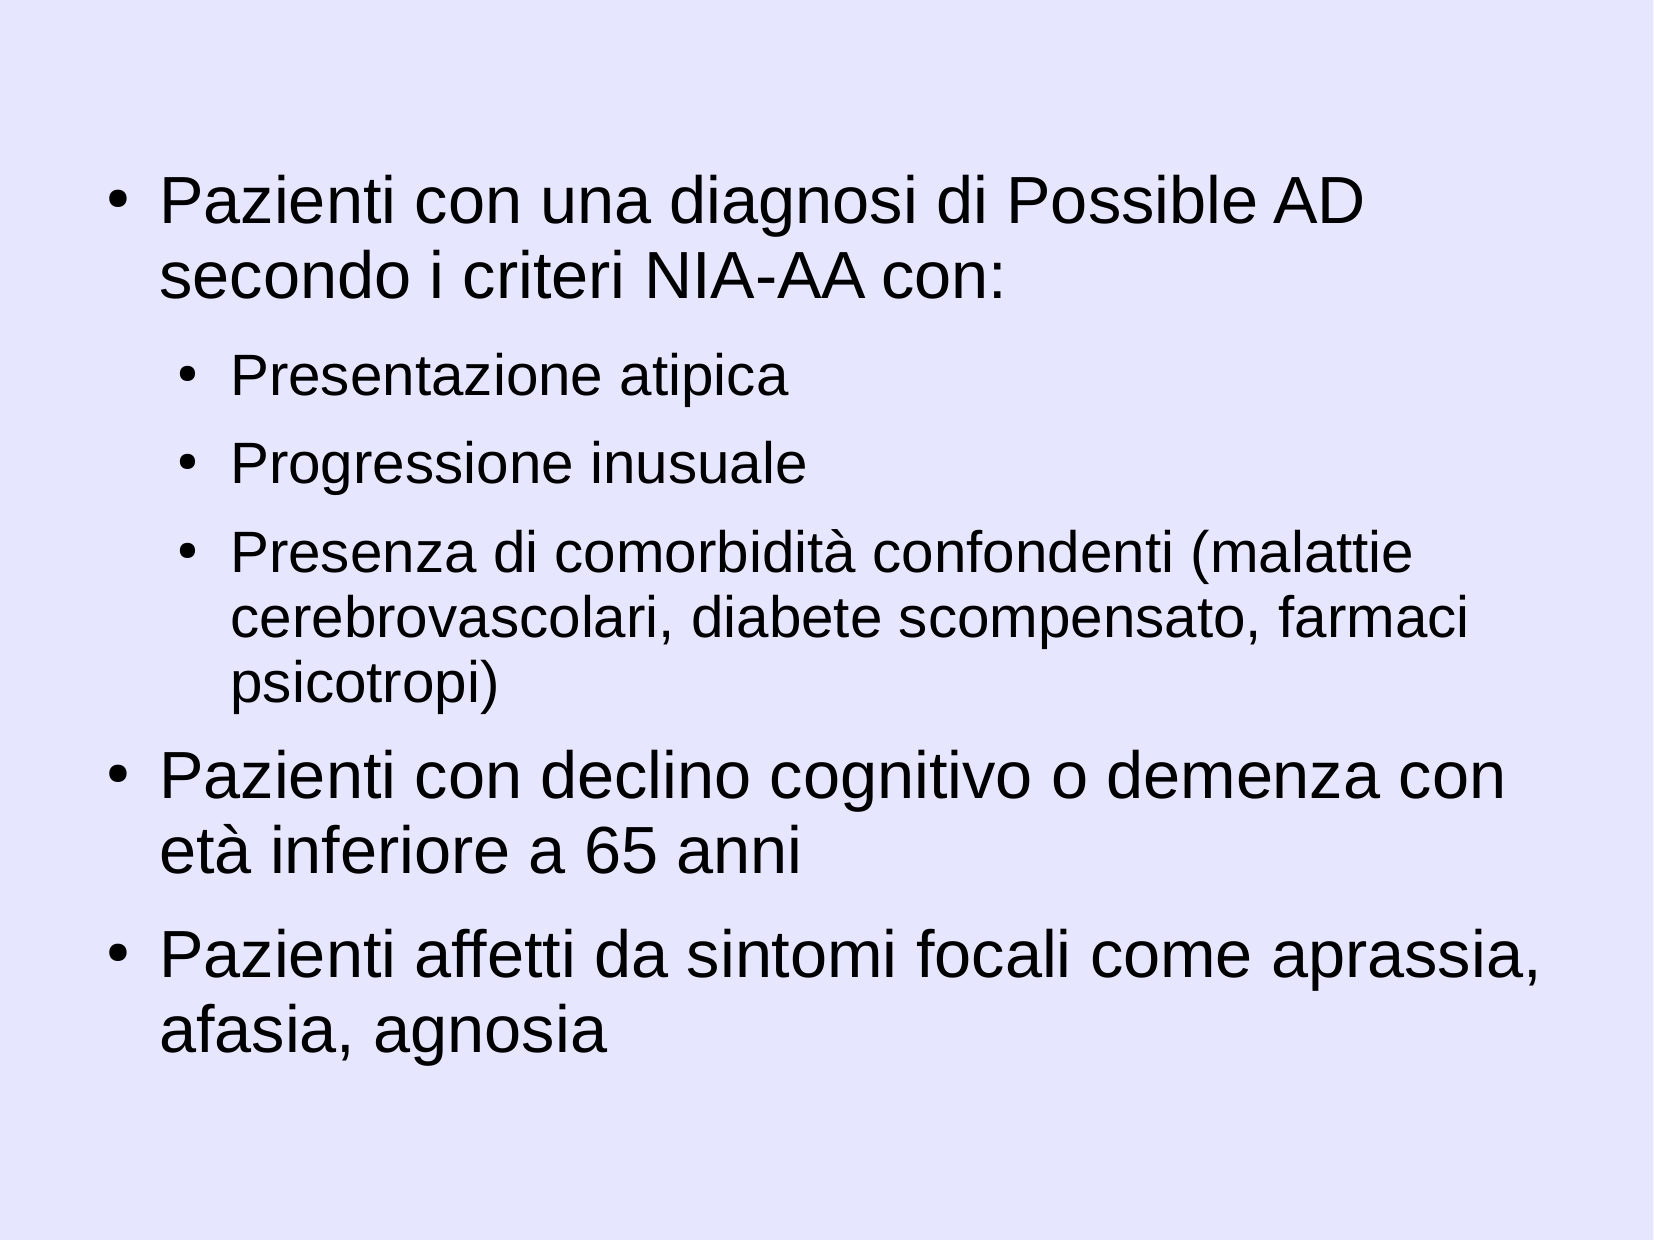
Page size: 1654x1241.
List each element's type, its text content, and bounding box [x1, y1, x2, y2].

list Pazienti con una diagnosi di Possible AD secondo i criteri NIA-AA con: Presentazione atipica Progressione inusuale Presenza di comorbidità confondenti (malattie cerebrovascolari, diabete scompensato, farmaci psicotropi) Pazienti con declino cognitivo o demenza con età inferiore a 65 anni Pazienti affetti da sintomi focali come aprassia, afasia, agnosia [88, 59, 1577, 1123]
